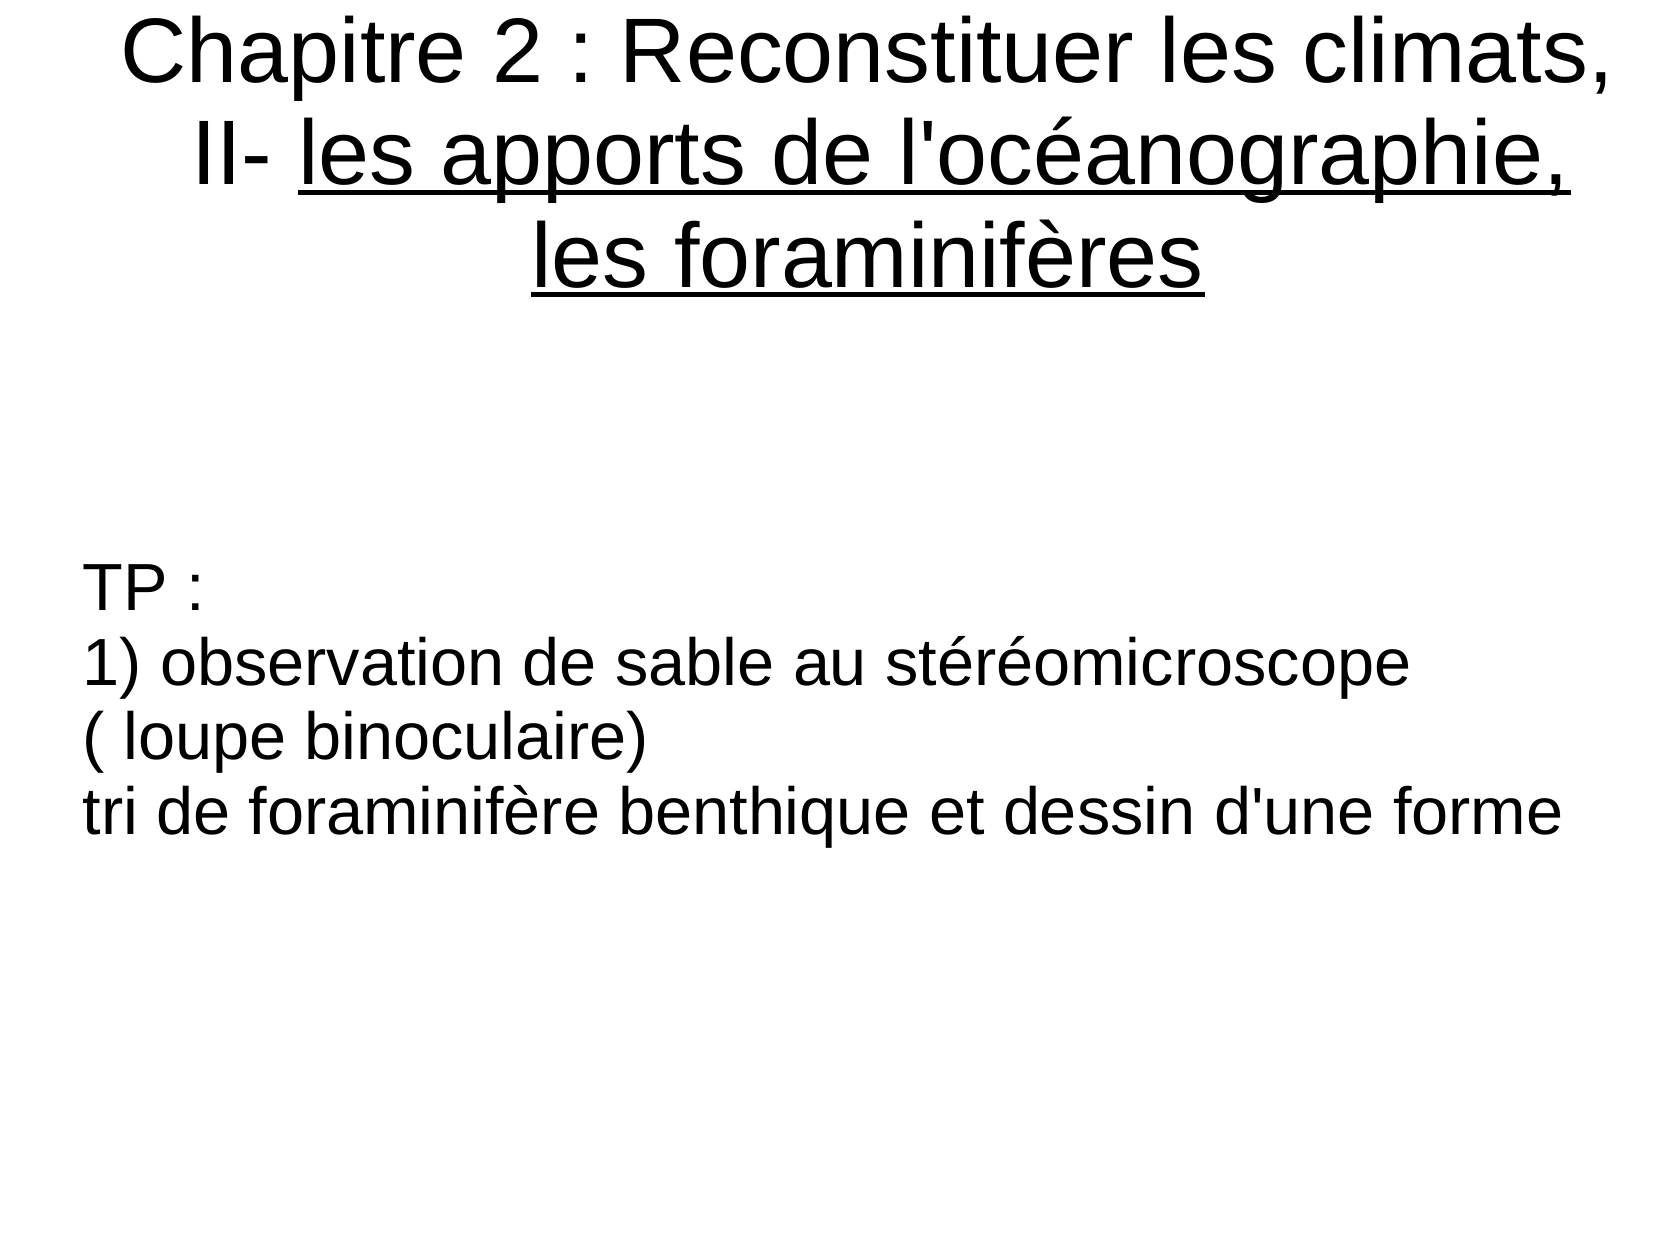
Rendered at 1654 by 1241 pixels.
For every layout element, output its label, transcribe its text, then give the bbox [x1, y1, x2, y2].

title Chapitre 2 : Reconstituer les climats, II- les apports de l'océanographie, les foraminifères [82, 0, 1654, 307]
subtitle TP : 1) observation de sable au stéréomicroscope ( loupe binoculaire) tri de foraminifère benthique et dessin d'une forme [82, 290, 1571, 1109]
